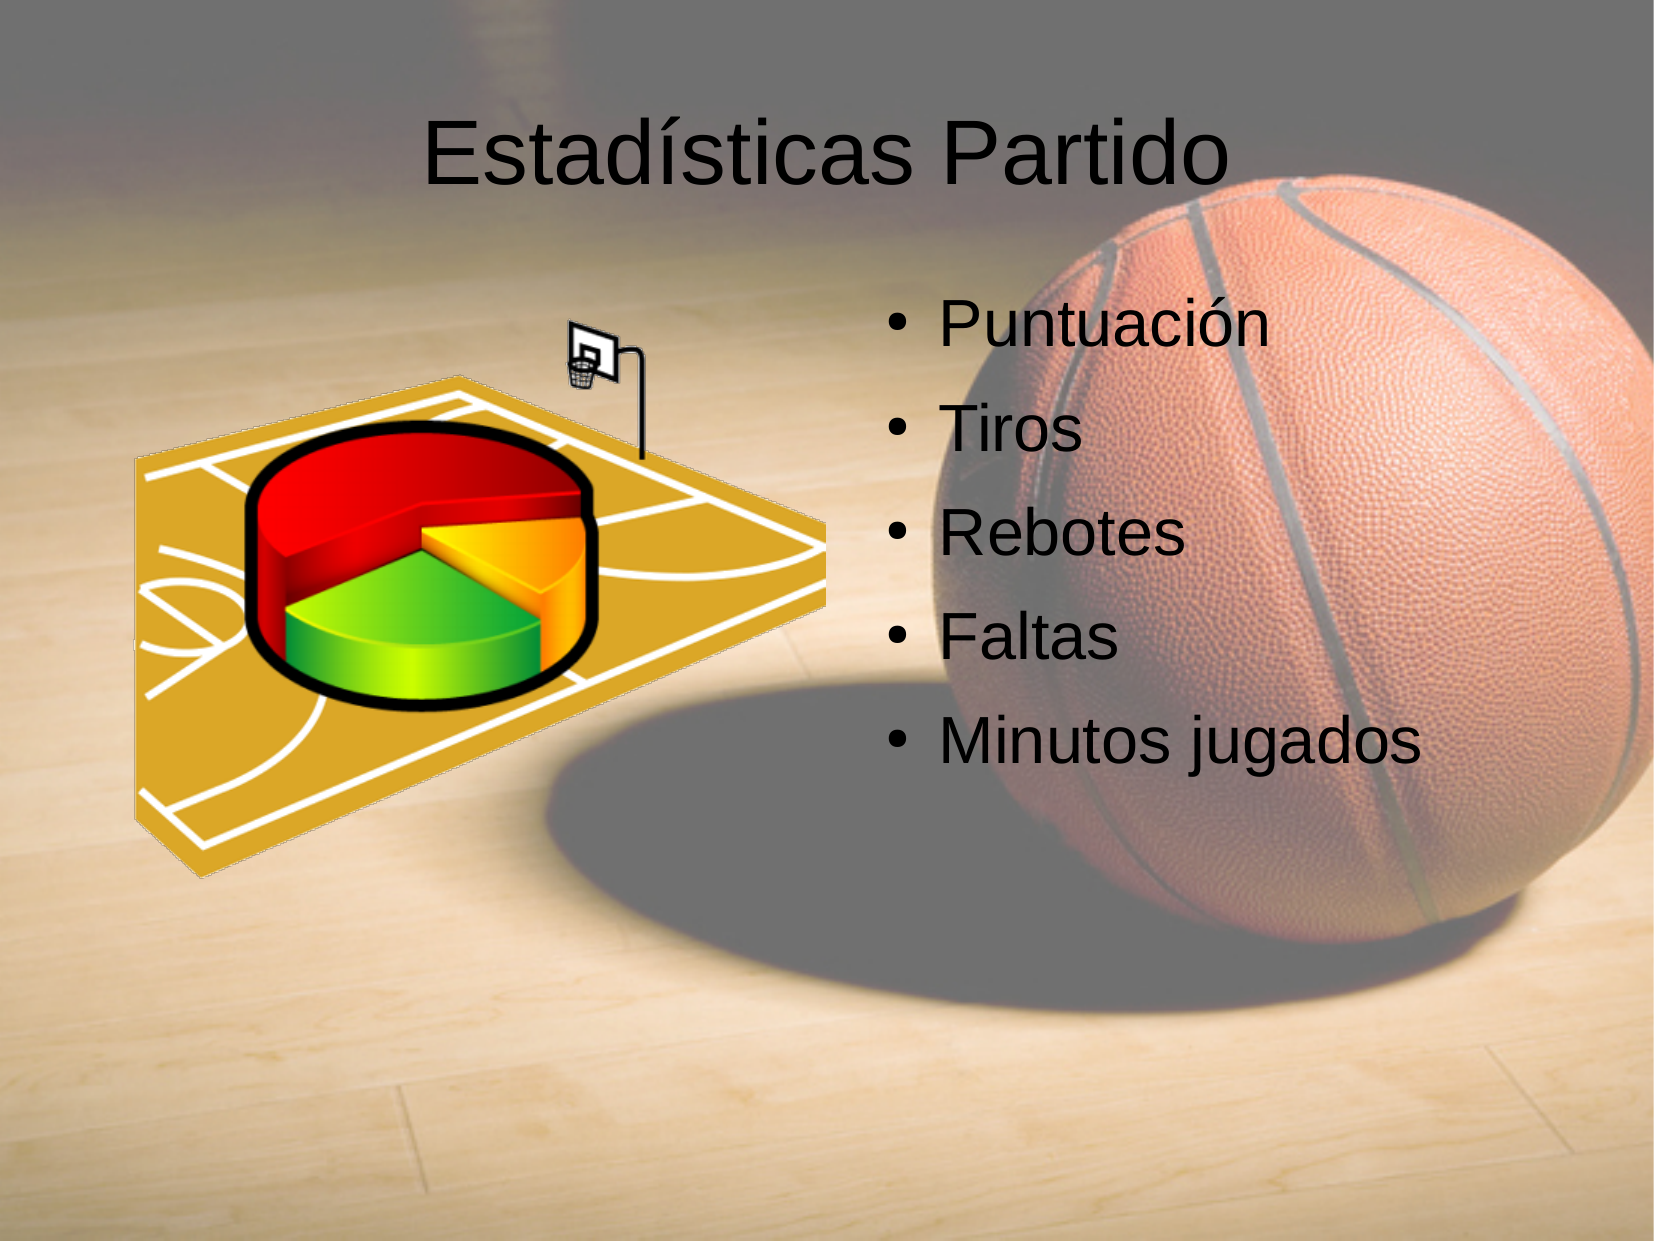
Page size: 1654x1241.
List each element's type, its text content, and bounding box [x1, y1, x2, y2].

list Puntuación Tiros Rebotes Faltas Minutos jugados [867, 286, 1578, 1006]
title Estadísticas Partido [82, 49, 1571, 257]
picture [0, 0, 1654, 1241]
